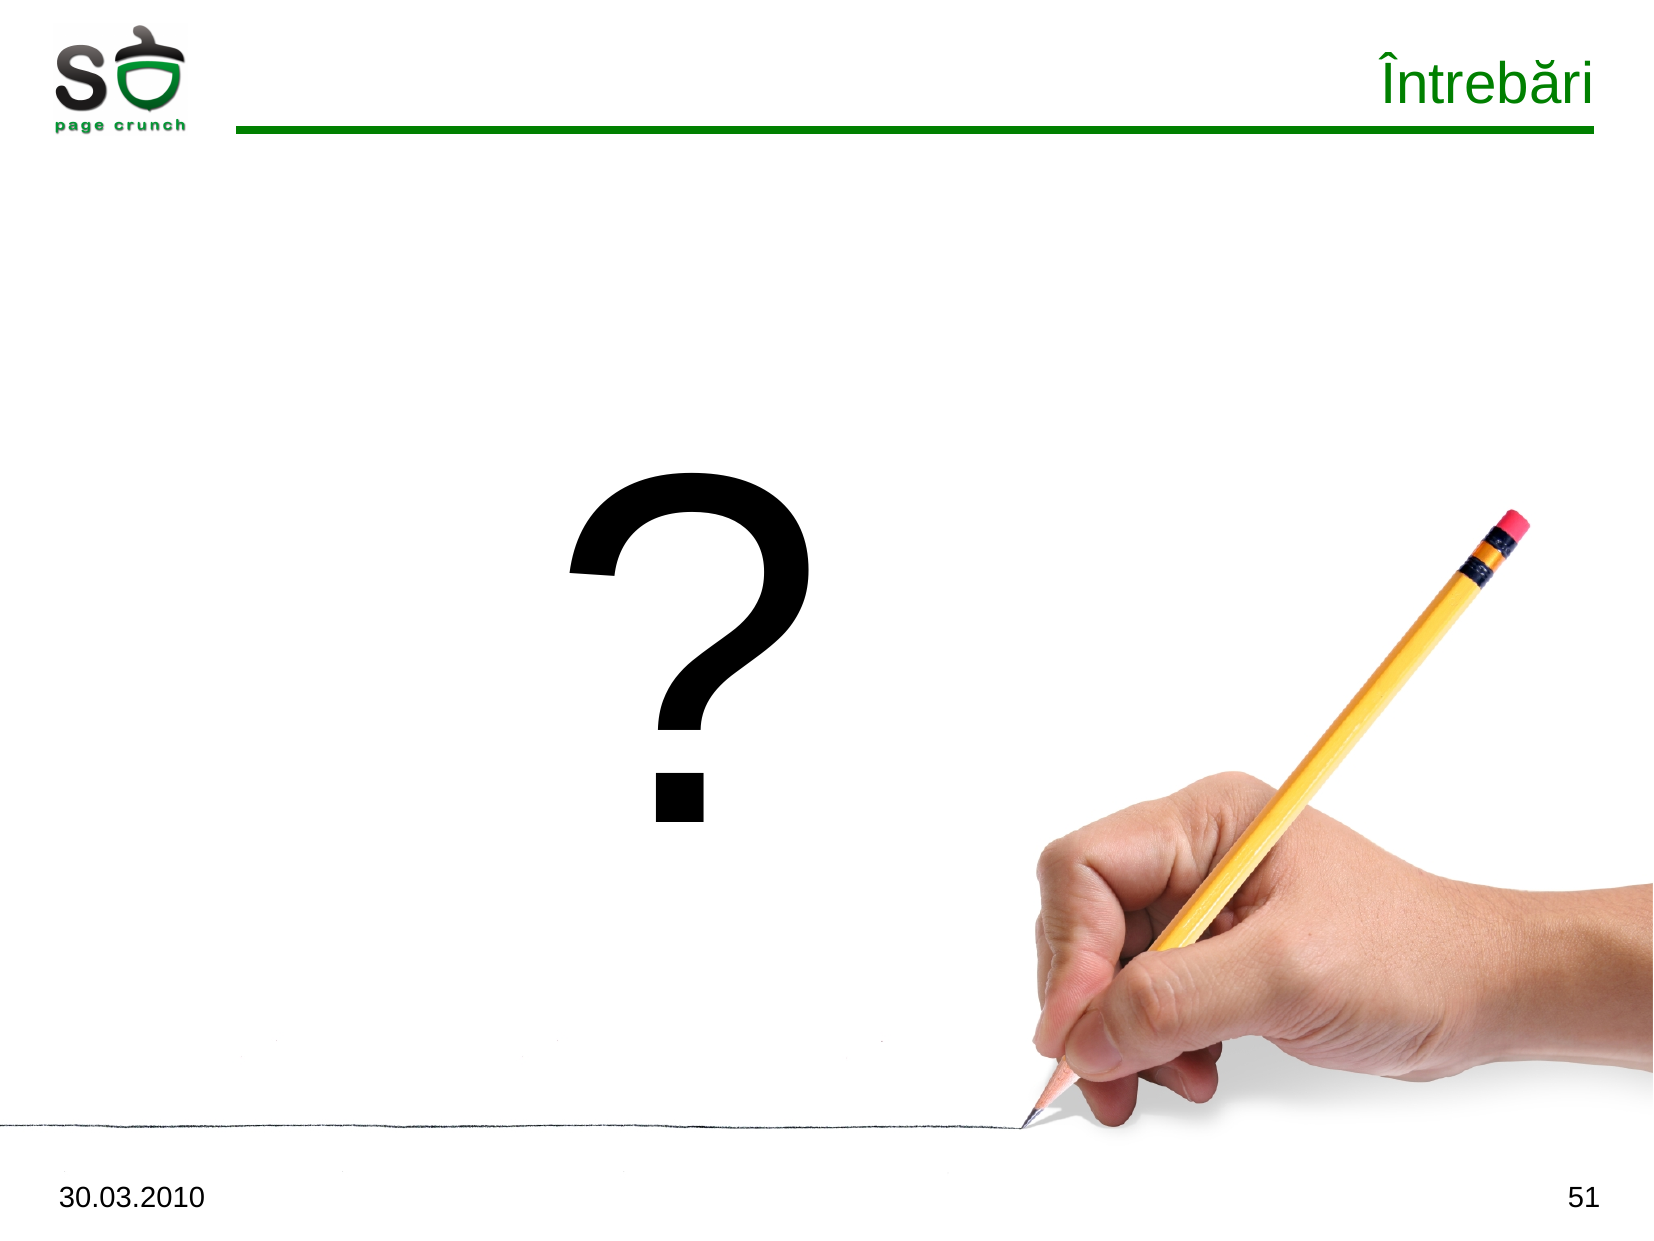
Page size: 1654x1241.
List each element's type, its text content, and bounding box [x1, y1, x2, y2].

picture [0, 473, 1653, 1183]
title Întrebări [236, 49, 1595, 119]
list ? [531, 354, 857, 945]
picture [53, 23, 188, 136]
